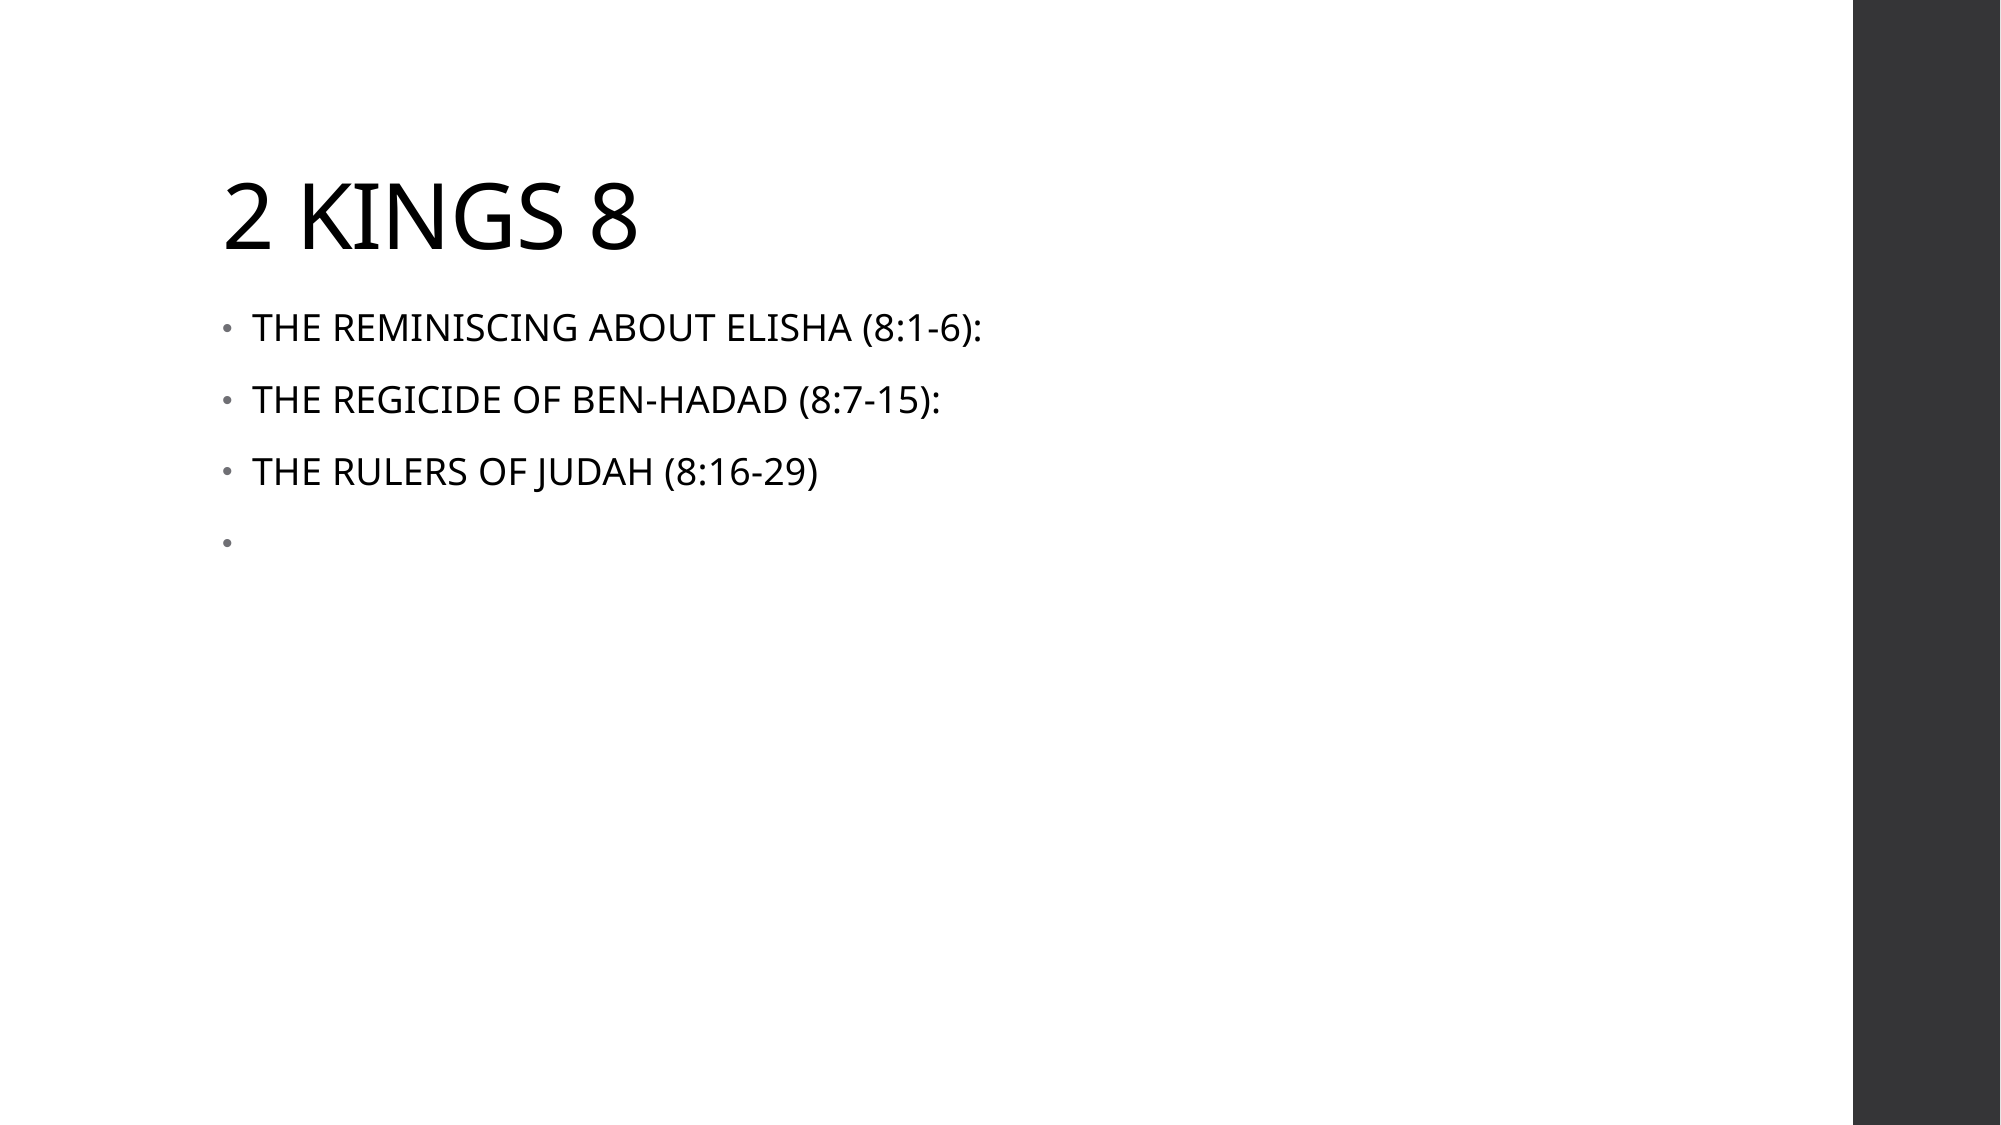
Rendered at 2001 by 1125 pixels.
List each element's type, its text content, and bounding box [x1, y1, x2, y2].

list THE REMINISCING ABOUT ELISHA (8:1-6): THE REGICIDE OF BEN-HADAD (8:7-15): THE RULERS OF JUDAH (8:16-29) [206, 299, 1617, 1014]
title 2 KINGS 8 [206, 60, 1797, 278]
